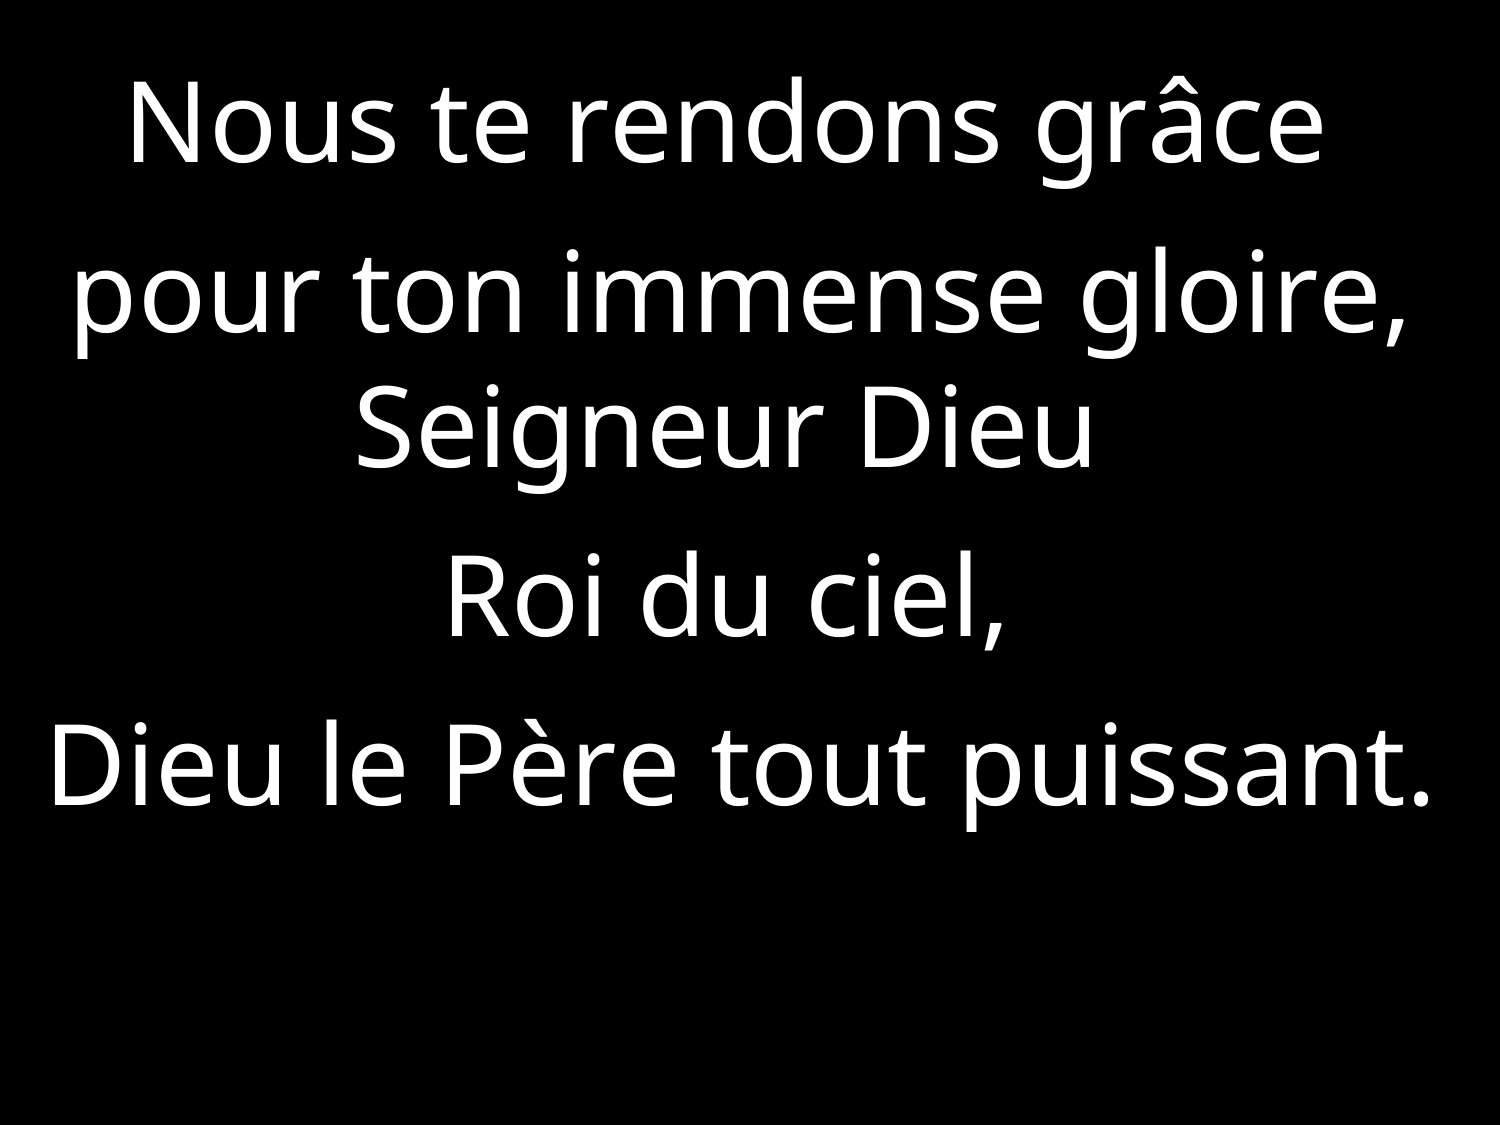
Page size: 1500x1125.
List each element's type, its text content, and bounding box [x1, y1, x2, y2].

text_box Nous te rendons grâce pour ton immense gloire, Seigneur Dieu Roi du ciel, Dieu le Père tout puissant. [0, 42, 1483, 1083]
